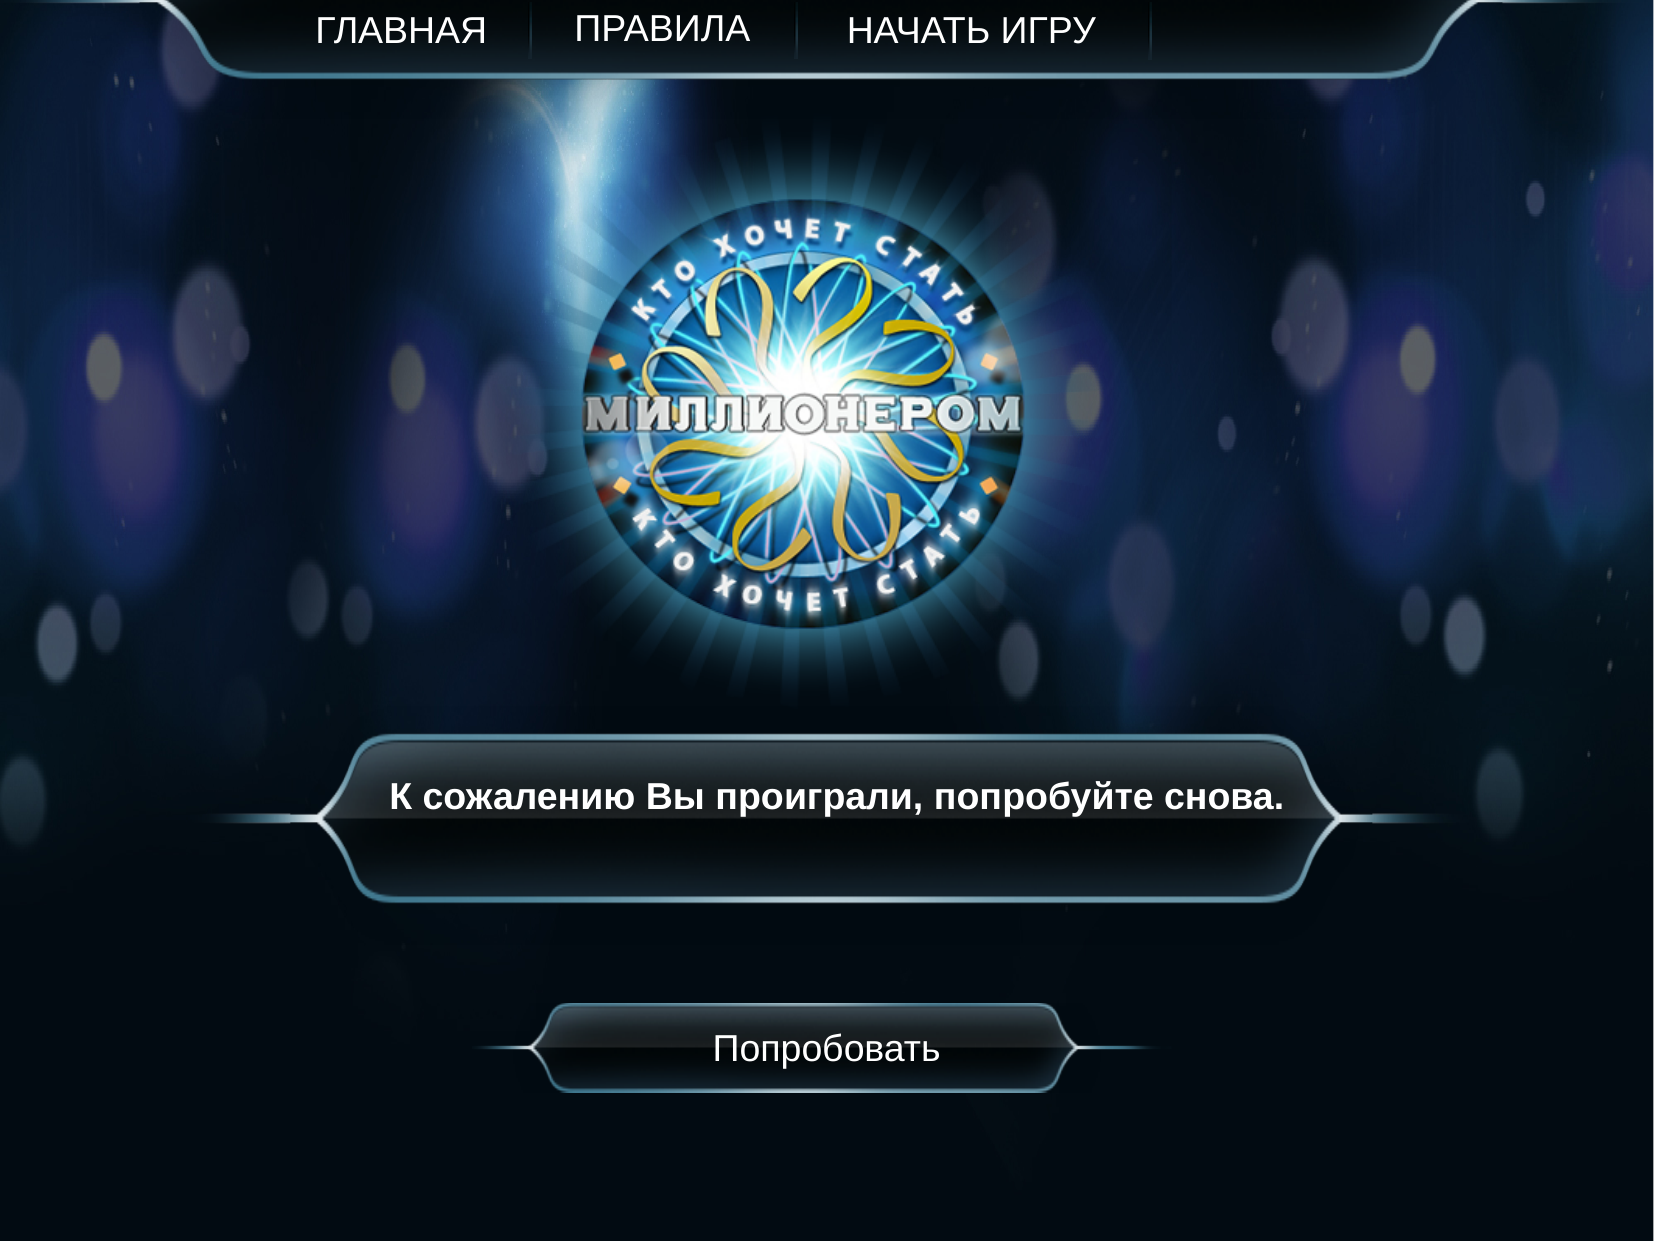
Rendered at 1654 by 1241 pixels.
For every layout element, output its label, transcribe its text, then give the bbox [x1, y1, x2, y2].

text_box ГЛАВНАЯ [300, 2, 502, 60]
text_box ПРАВИЛА [559, 0, 766, 57]
text_box НАЧАТЬ ИГРУ [832, 2, 1112, 60]
picture [0, 0, 1654, 1241]
text_box К сожалению Вы проиграли, попробуйте снова. [374, 767, 1300, 826]
text_box [236, 0, 532, 89]
